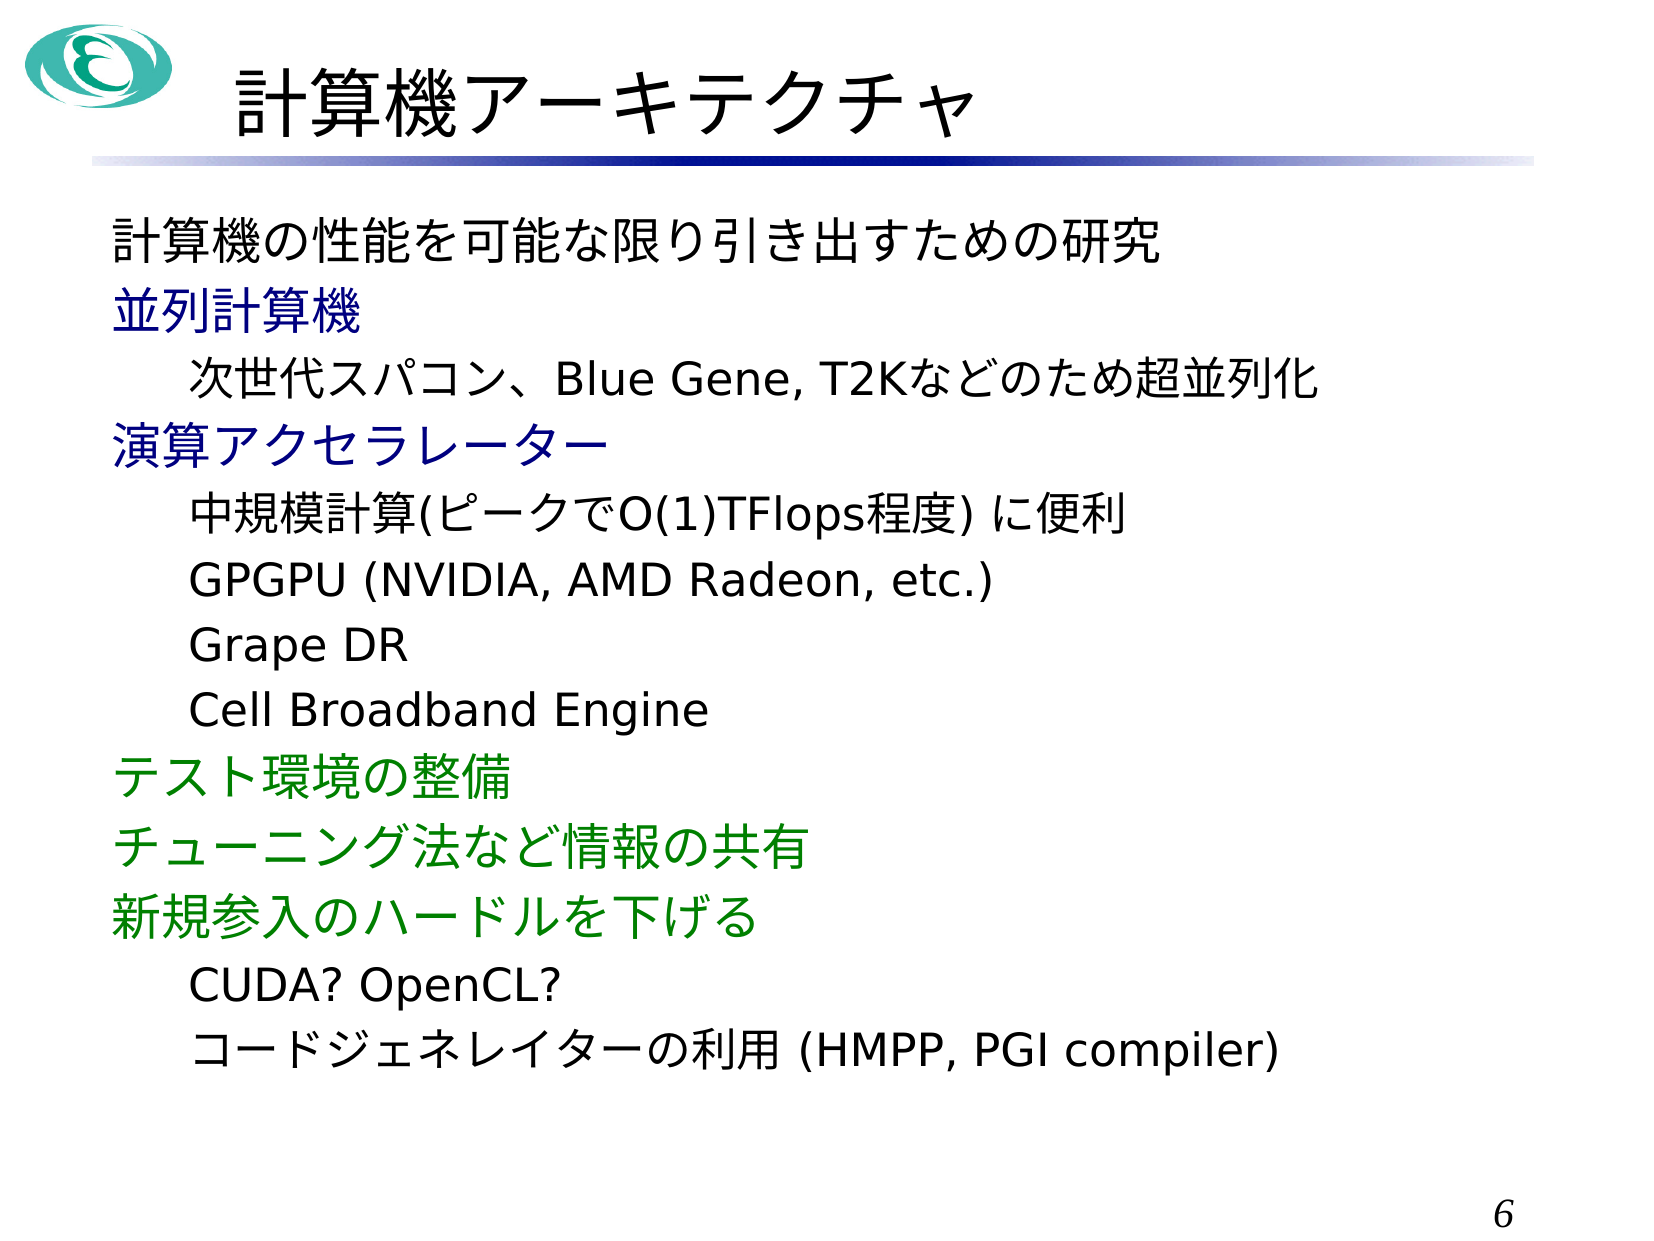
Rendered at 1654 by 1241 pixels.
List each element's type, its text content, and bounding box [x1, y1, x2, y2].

title 計算機アーキテクチャ [233, 1, 1338, 210]
picture [1338, 156, 1534, 166]
picture [19, 16, 178, 116]
list 計算機の性能を可能な限り引き出すための研究 並列計算機 次世代スパコン、Blue Gene, T2Kなどのため超並列化 演算アクセラレーター 中規模計算(ピークでO(1)TFlops程度) に便利 GPGPU (NVIDIA, AMD Radeon, etc.) Grape DR Cell Broadband Engine テスト環境の整備 チューニング法など情報の共有 新規参入のハードルを下げる CUDA? OpenCL? コードジェネレイターの利用 (HMPP, PGI compiler) [93, 213, 1578, 1124]
picture [92, 156, 233, 166]
